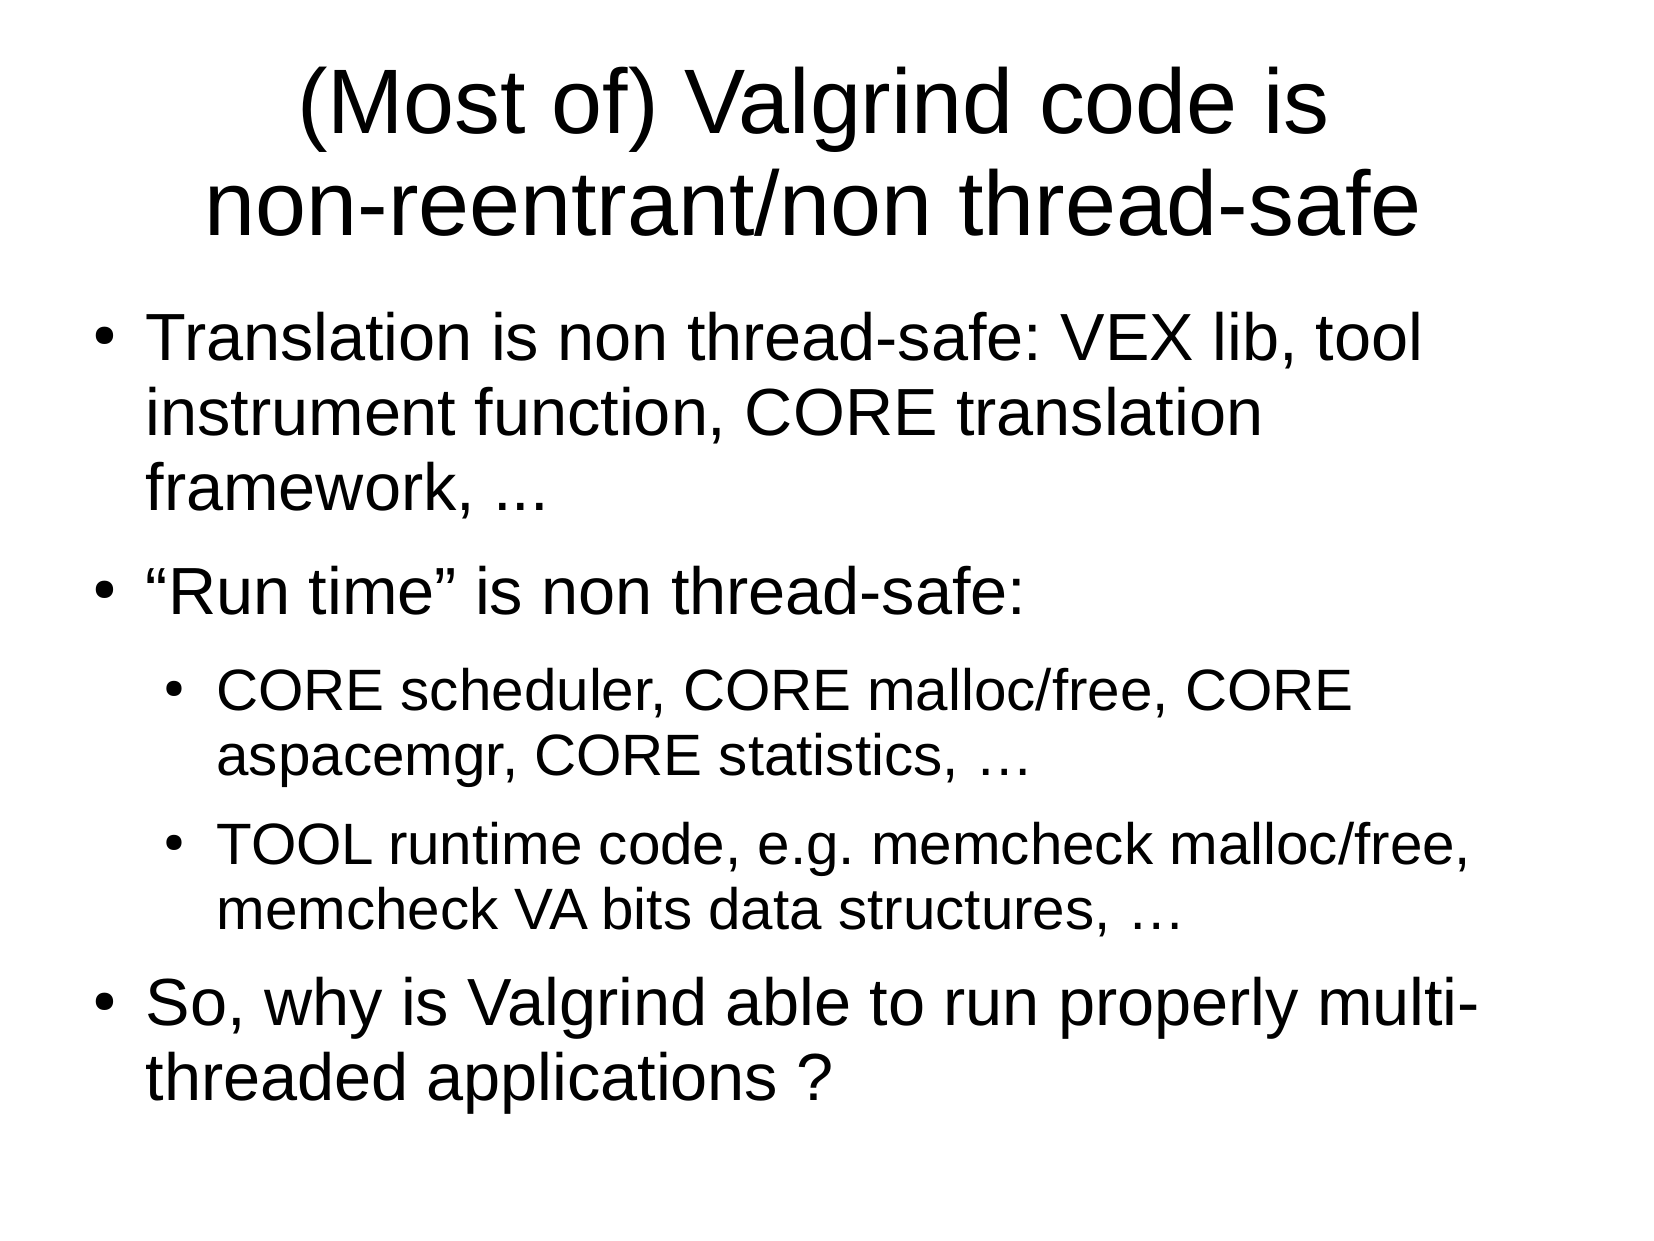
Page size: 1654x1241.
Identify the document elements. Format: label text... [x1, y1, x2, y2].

list Translation is non thread-safe: VEX lib, tool instrument function, CORE translation framework, ... “Run time” is non thread-safe: CORE scheduler, CORE malloc/free, CORE aspacemgr, CORE statistics, … TOOL runtime code, e.g. memcheck malloc/free, memcheck VA bits data structures, … So, why is Valgrind able to run properly multi-threaded applications ? [75, 300, 1564, 1196]
title (Most of) Valgrind code is non-reentrant/non thread-safe [82, 49, 1571, 257]
